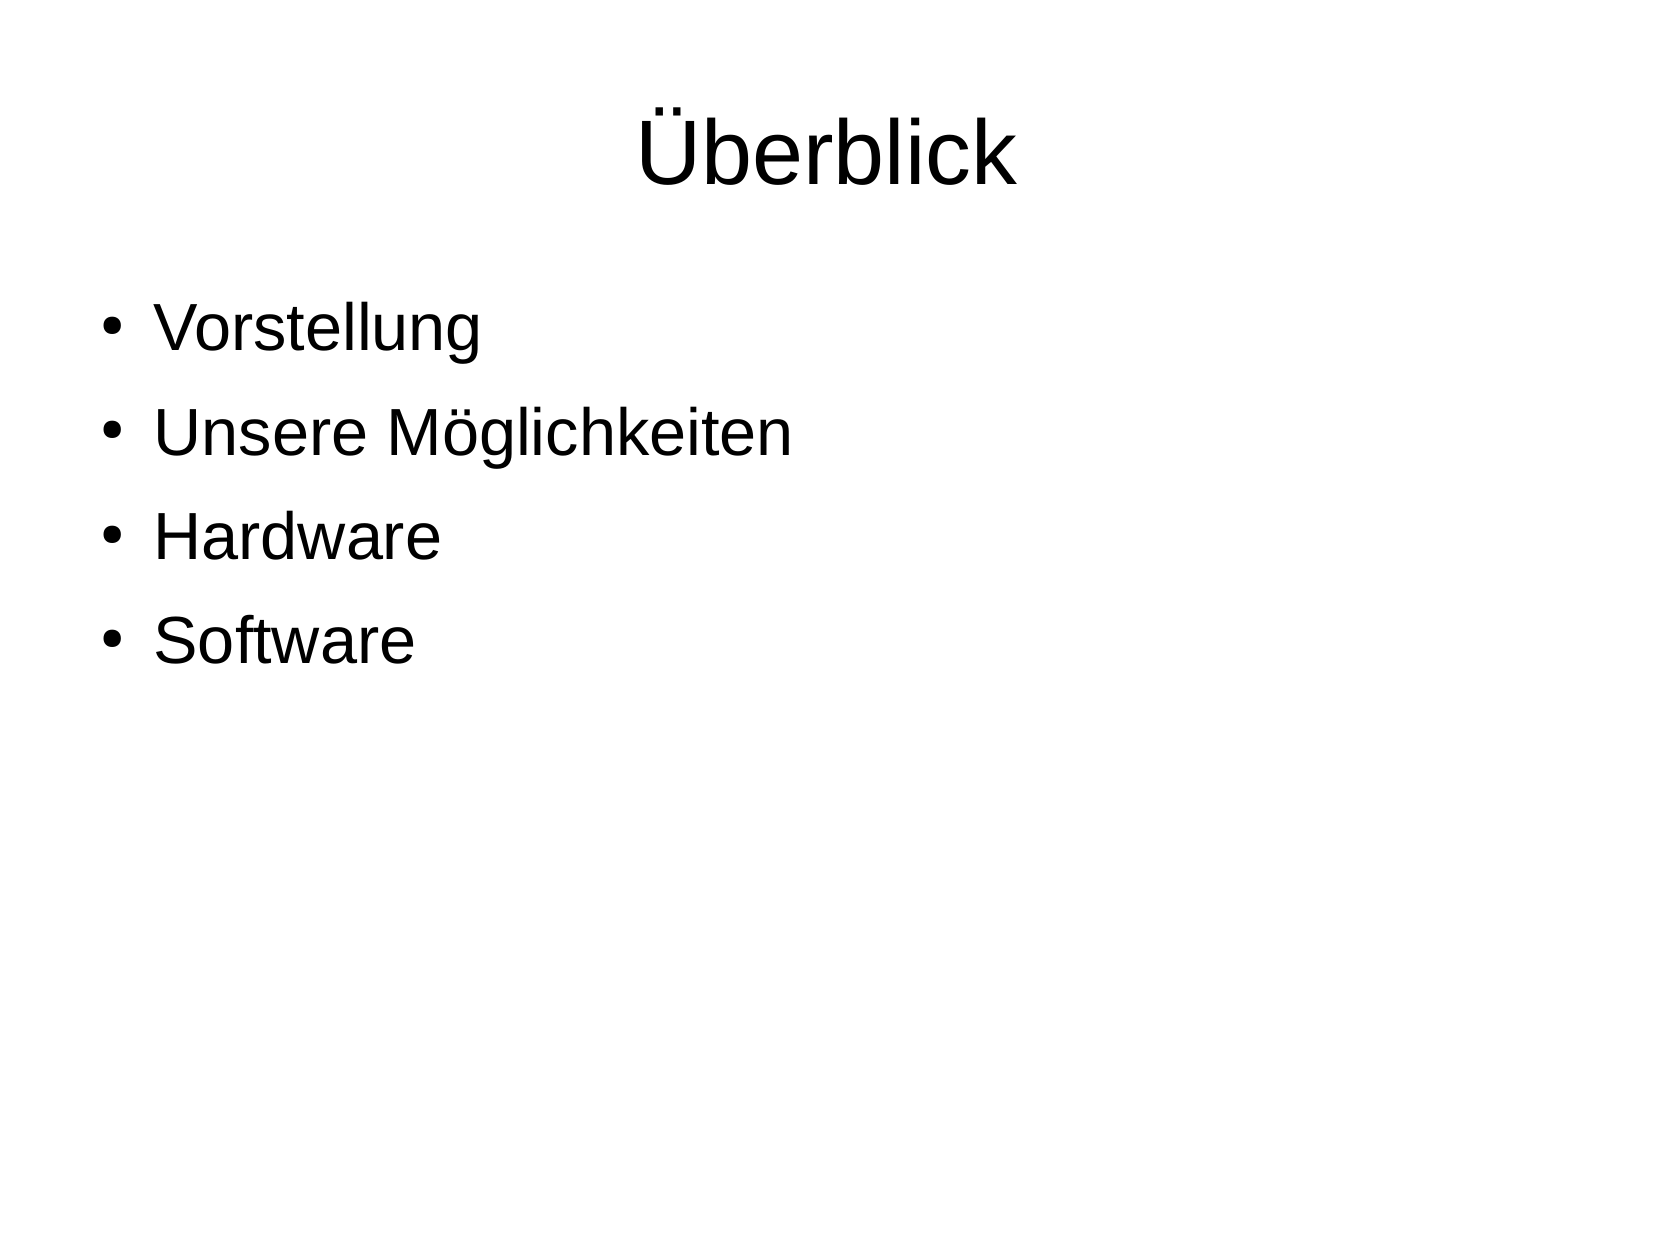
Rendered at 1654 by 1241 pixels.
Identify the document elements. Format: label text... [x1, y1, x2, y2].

list Vorstellung Unsere Möglichkeiten Hardware Software [82, 290, 1571, 1010]
title Überblick [82, 49, 1571, 257]
